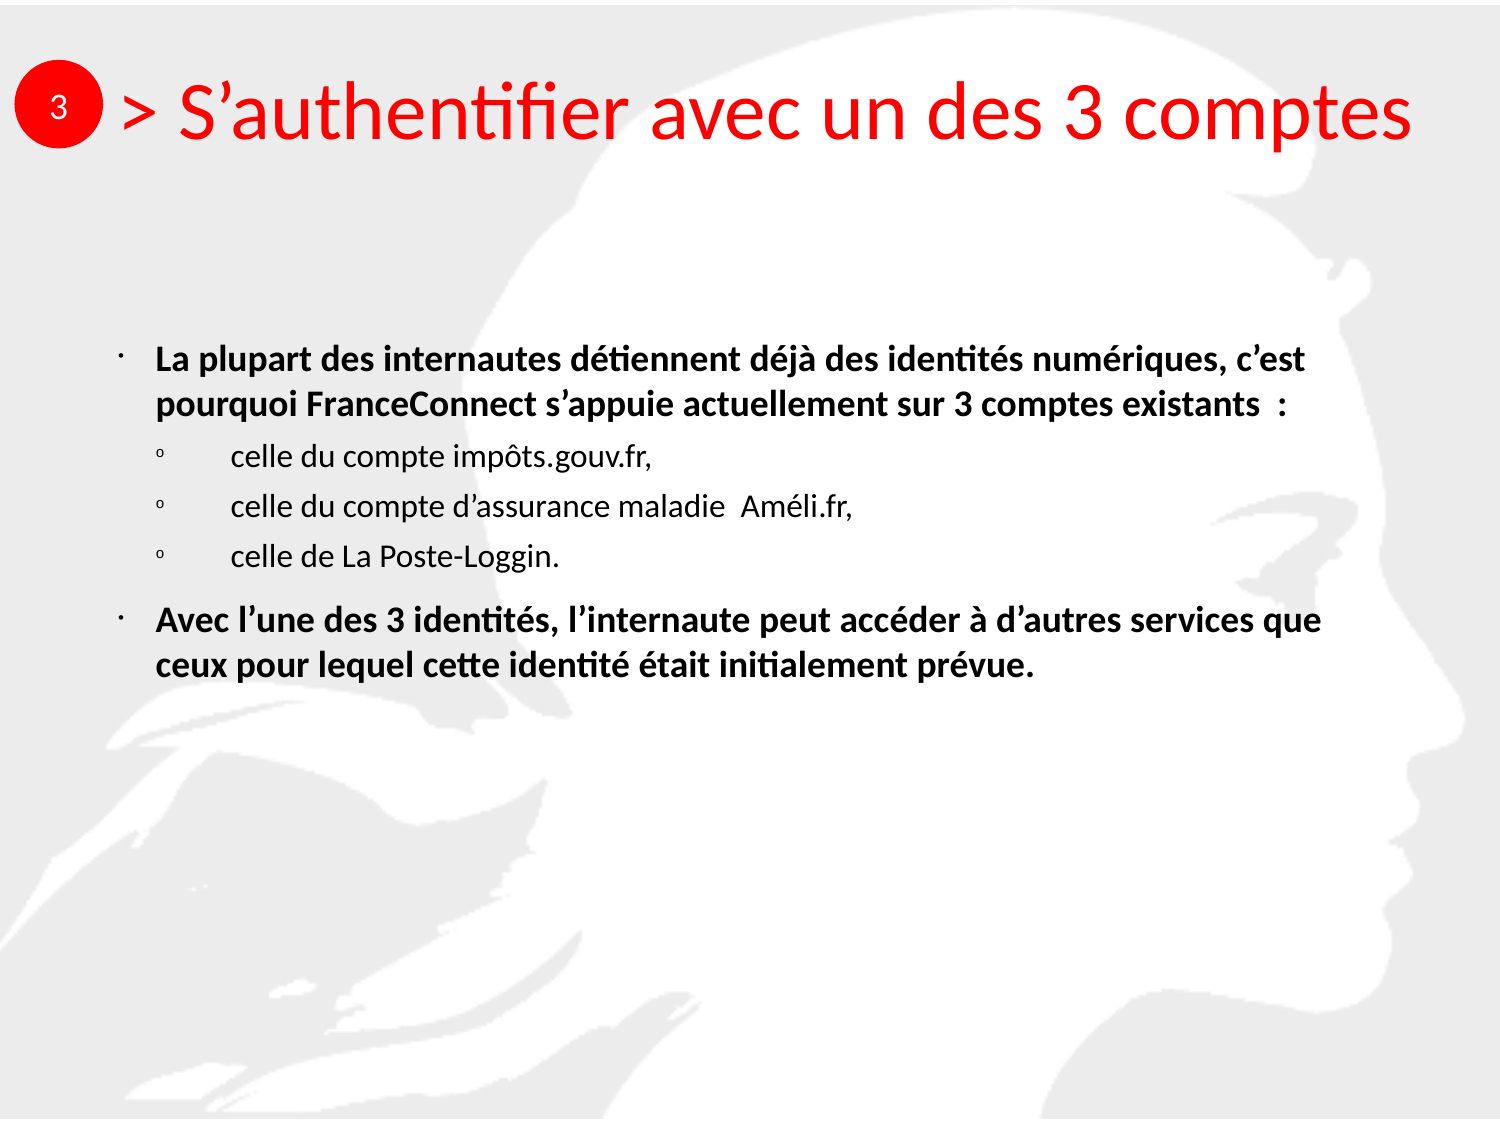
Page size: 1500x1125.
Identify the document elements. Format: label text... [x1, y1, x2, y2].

text_box 3 [14, 59, 104, 149]
title > S’authentifier avec un des 3 comptes [103, 59, 1500, 278]
picture [0, 5, 1500, 1119]
text_box La plupart des internautes détiennent déjà des identités numériques, c’est pourquoi FranceConnect s’appuie actuellement sur 3 comptes existants : celle du compte impôts.gouv.fr, celle du compte d’assurance maladie Améli.fr, celle de La Poste-Loggin. Avec l’une des 3 identités, l’internaute peut accéder à d’autres services que ceux pour lequel cette identité était initialement prévue. [103, 326, 1397, 757]
